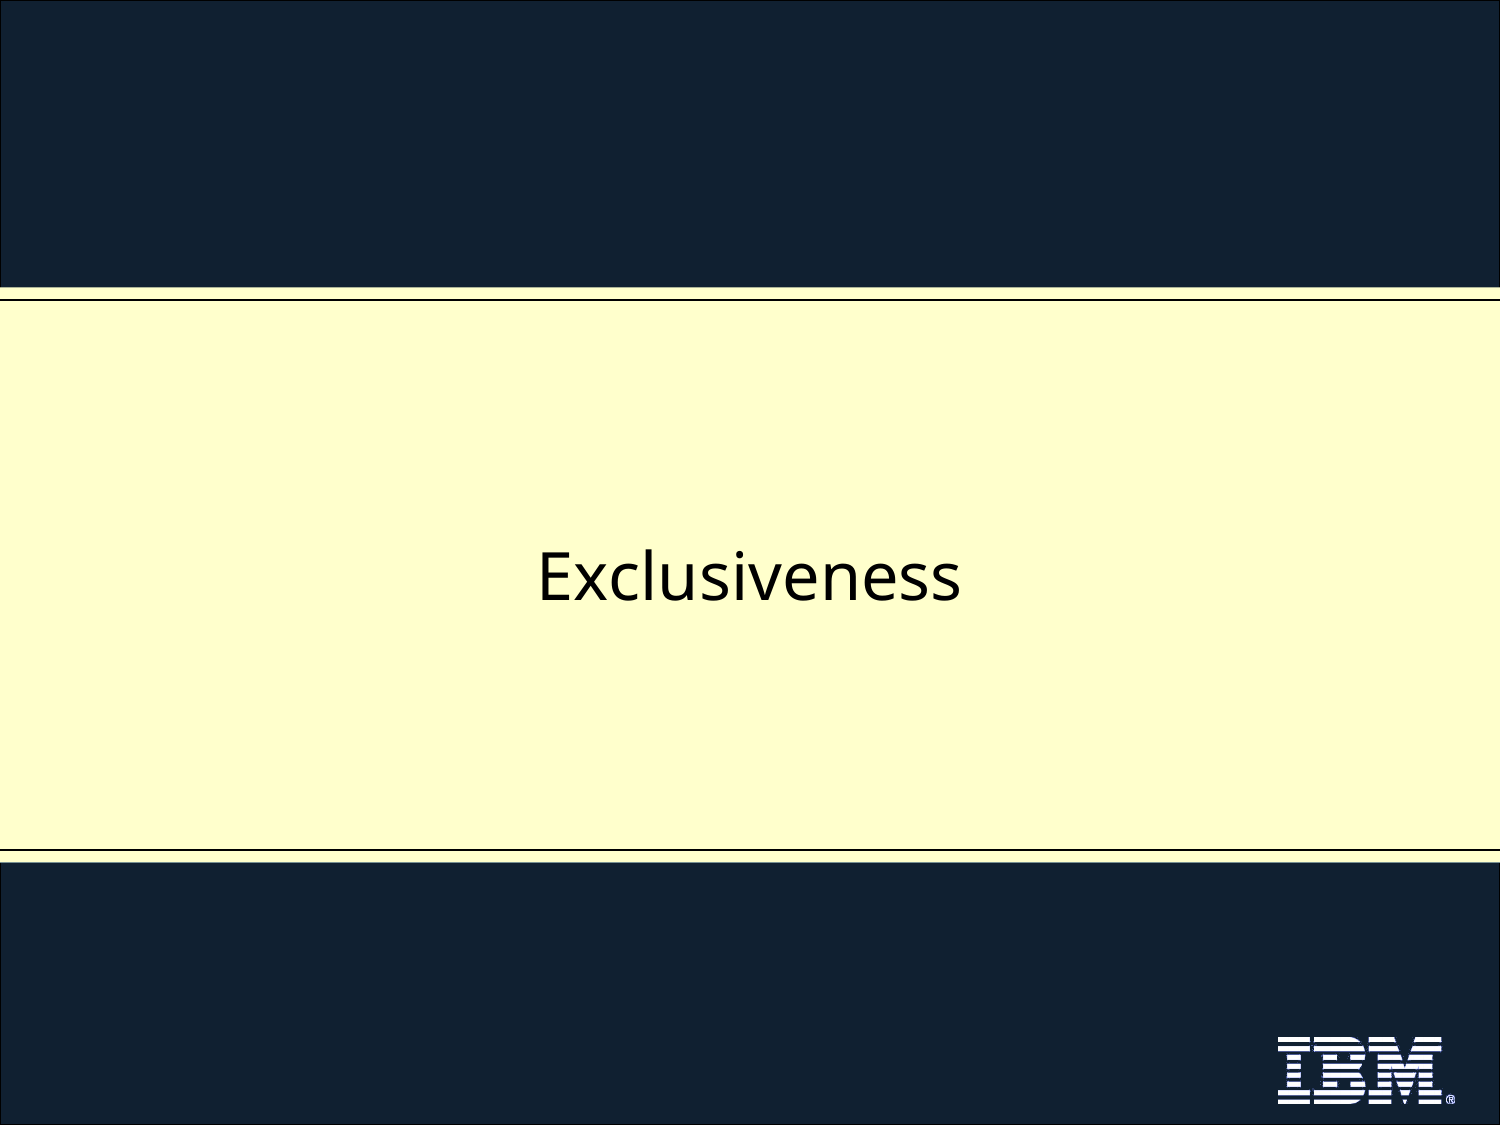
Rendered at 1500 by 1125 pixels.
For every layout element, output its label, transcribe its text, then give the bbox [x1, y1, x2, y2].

text_box Exclusiveness [0, 287, 1500, 299]
text_box Exclusiveness [0, 301, 1500, 849]
text_box Exclusiveness [0, 851, 1500, 863]
picture [1278, 1037, 1484, 1104]
